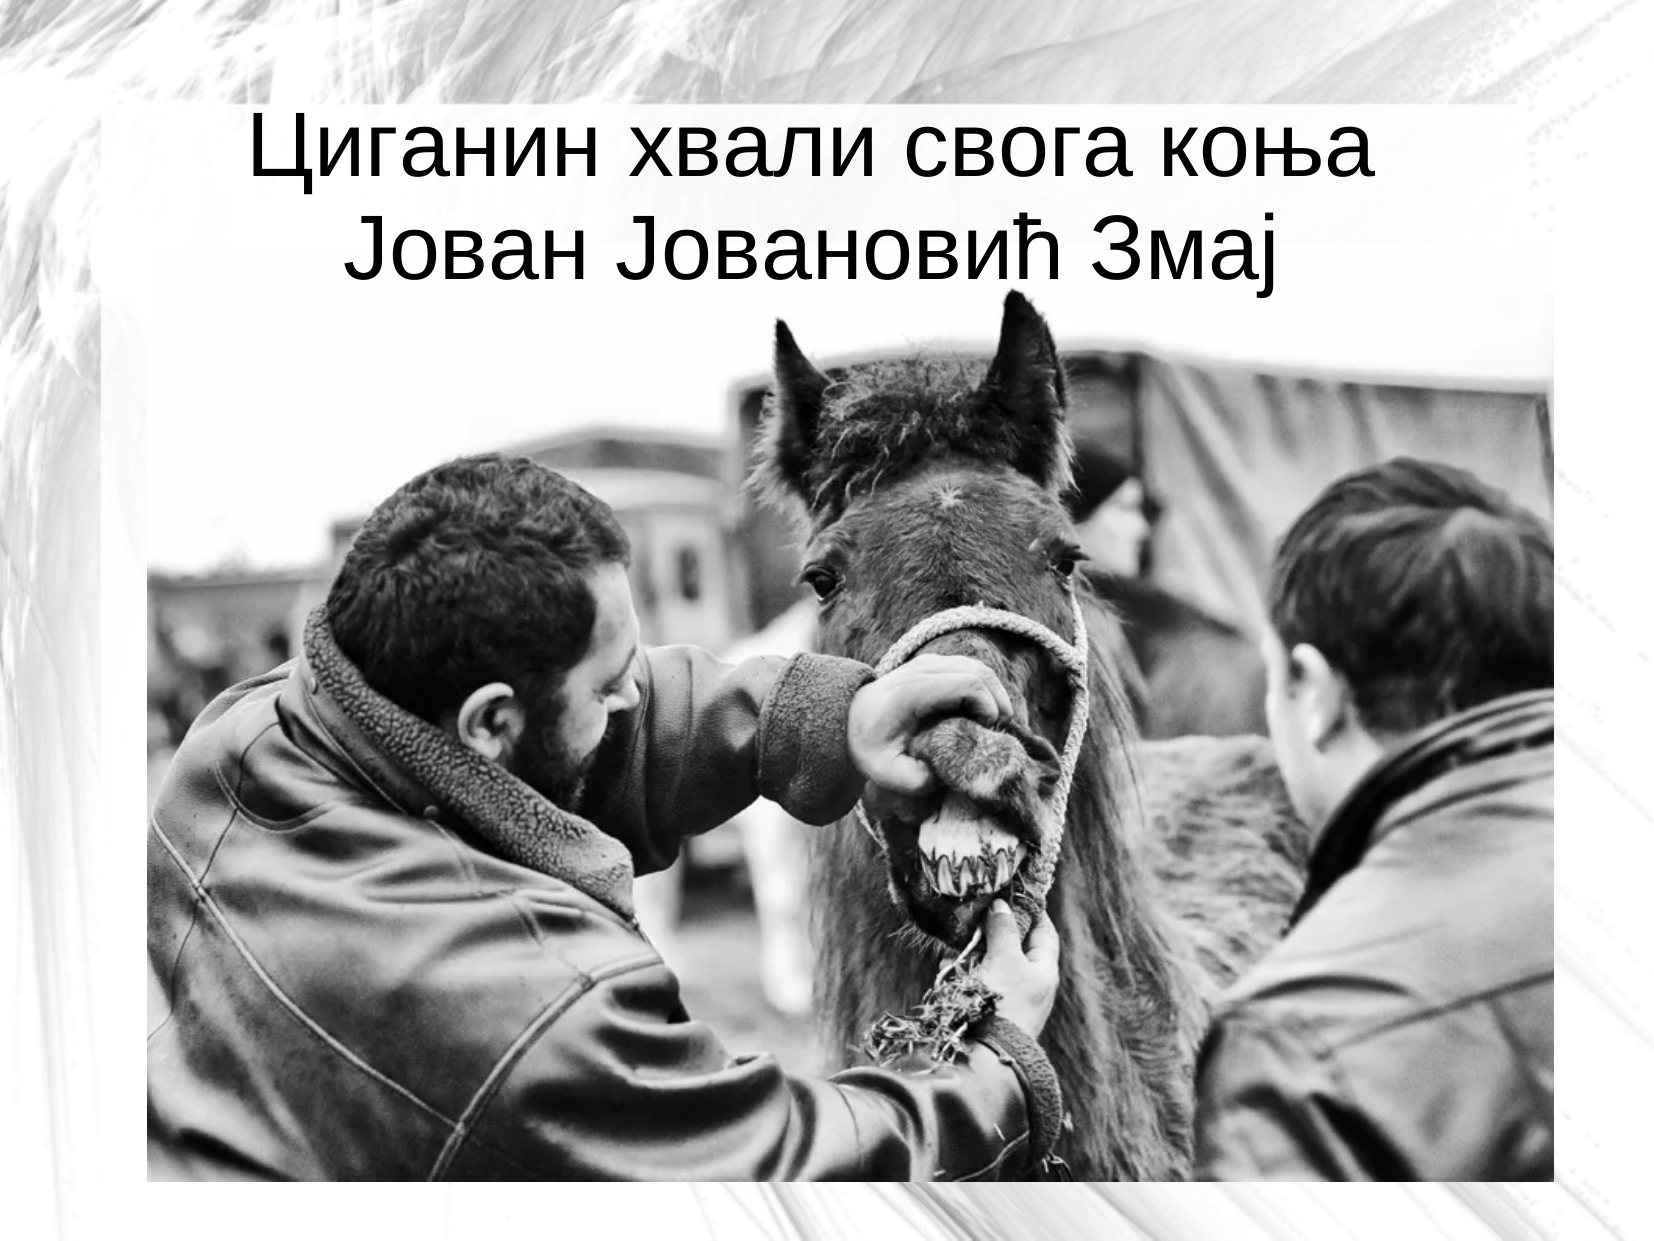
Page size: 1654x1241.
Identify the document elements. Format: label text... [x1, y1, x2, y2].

title Циганин хвали свога коња Јован Јовановић Змај [118, 93, 1506, 299]
picture [0, 0, 1654, 1241]
